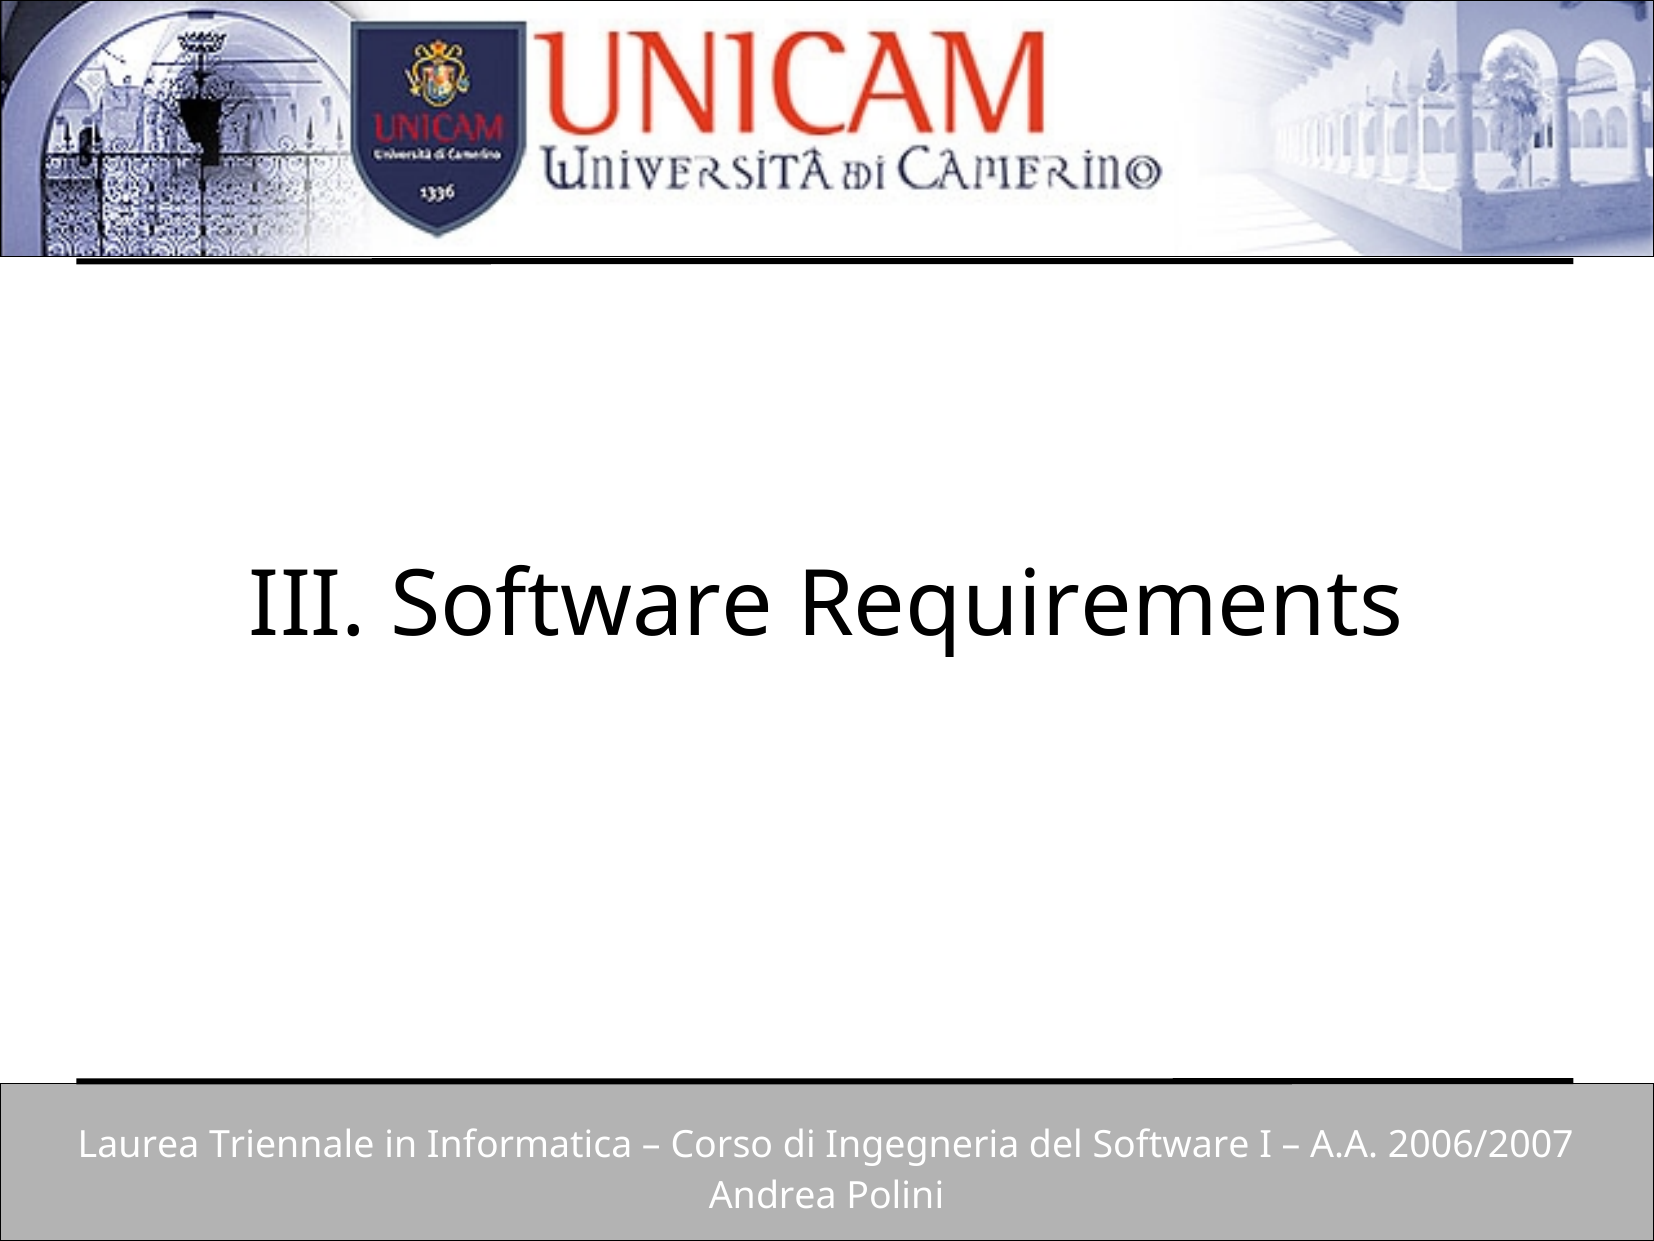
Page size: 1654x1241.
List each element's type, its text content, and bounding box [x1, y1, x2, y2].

title III. Software Requirements [82, 495, 1571, 704]
picture [1, 1, 1653, 256]
